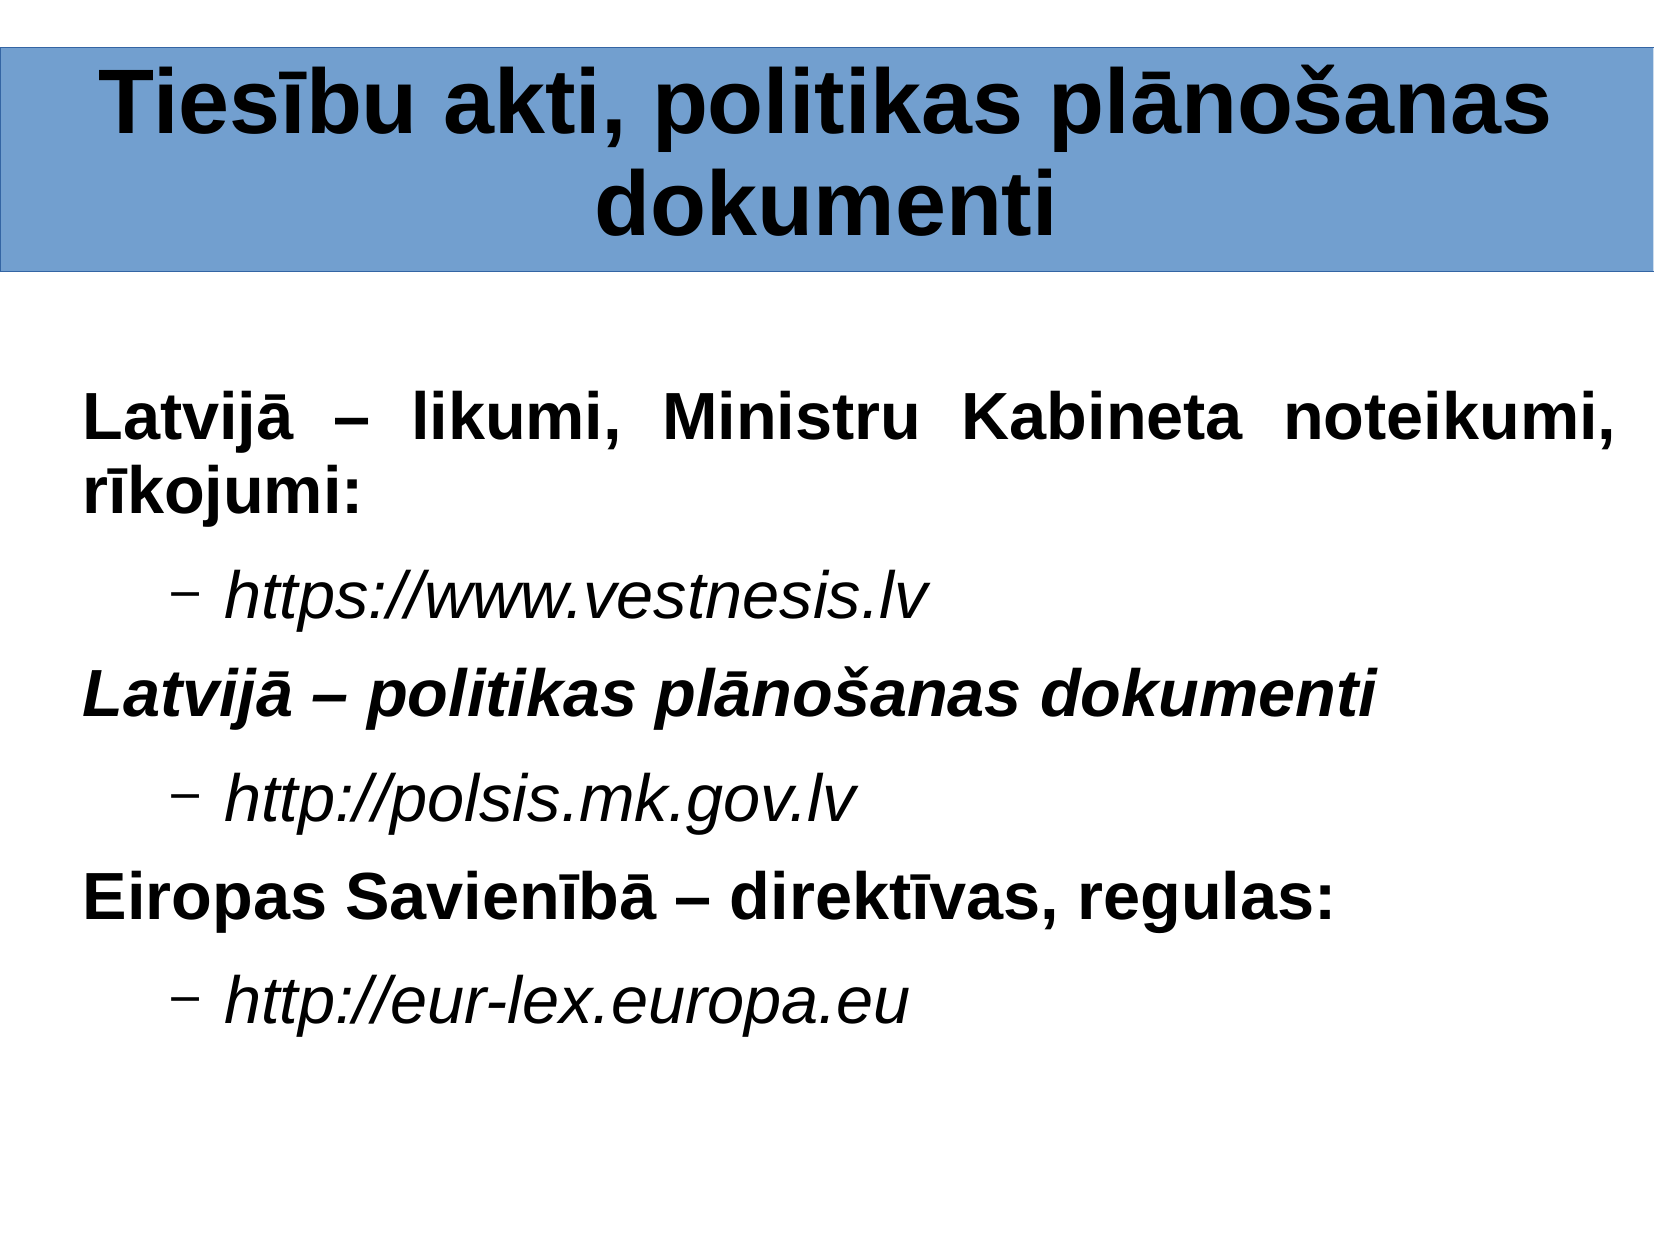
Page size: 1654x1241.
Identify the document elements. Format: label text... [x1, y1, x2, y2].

text_box [0, 47, 1654, 272]
title Tiesību akti, politikas plānošanas dokumenti [82, 49, 1571, 257]
list Latvijā – likumi, Ministru Kabineta noteikumi, rīkojumi: https://www.vestnesis.lv Latvijā – politikas plānošanas dokumenti http://polsis.mk.gov.lv Eiropas Savienībā – direktīvas, regulas: http://eur-lex.europa.eu [82, 378, 1619, 1099]
